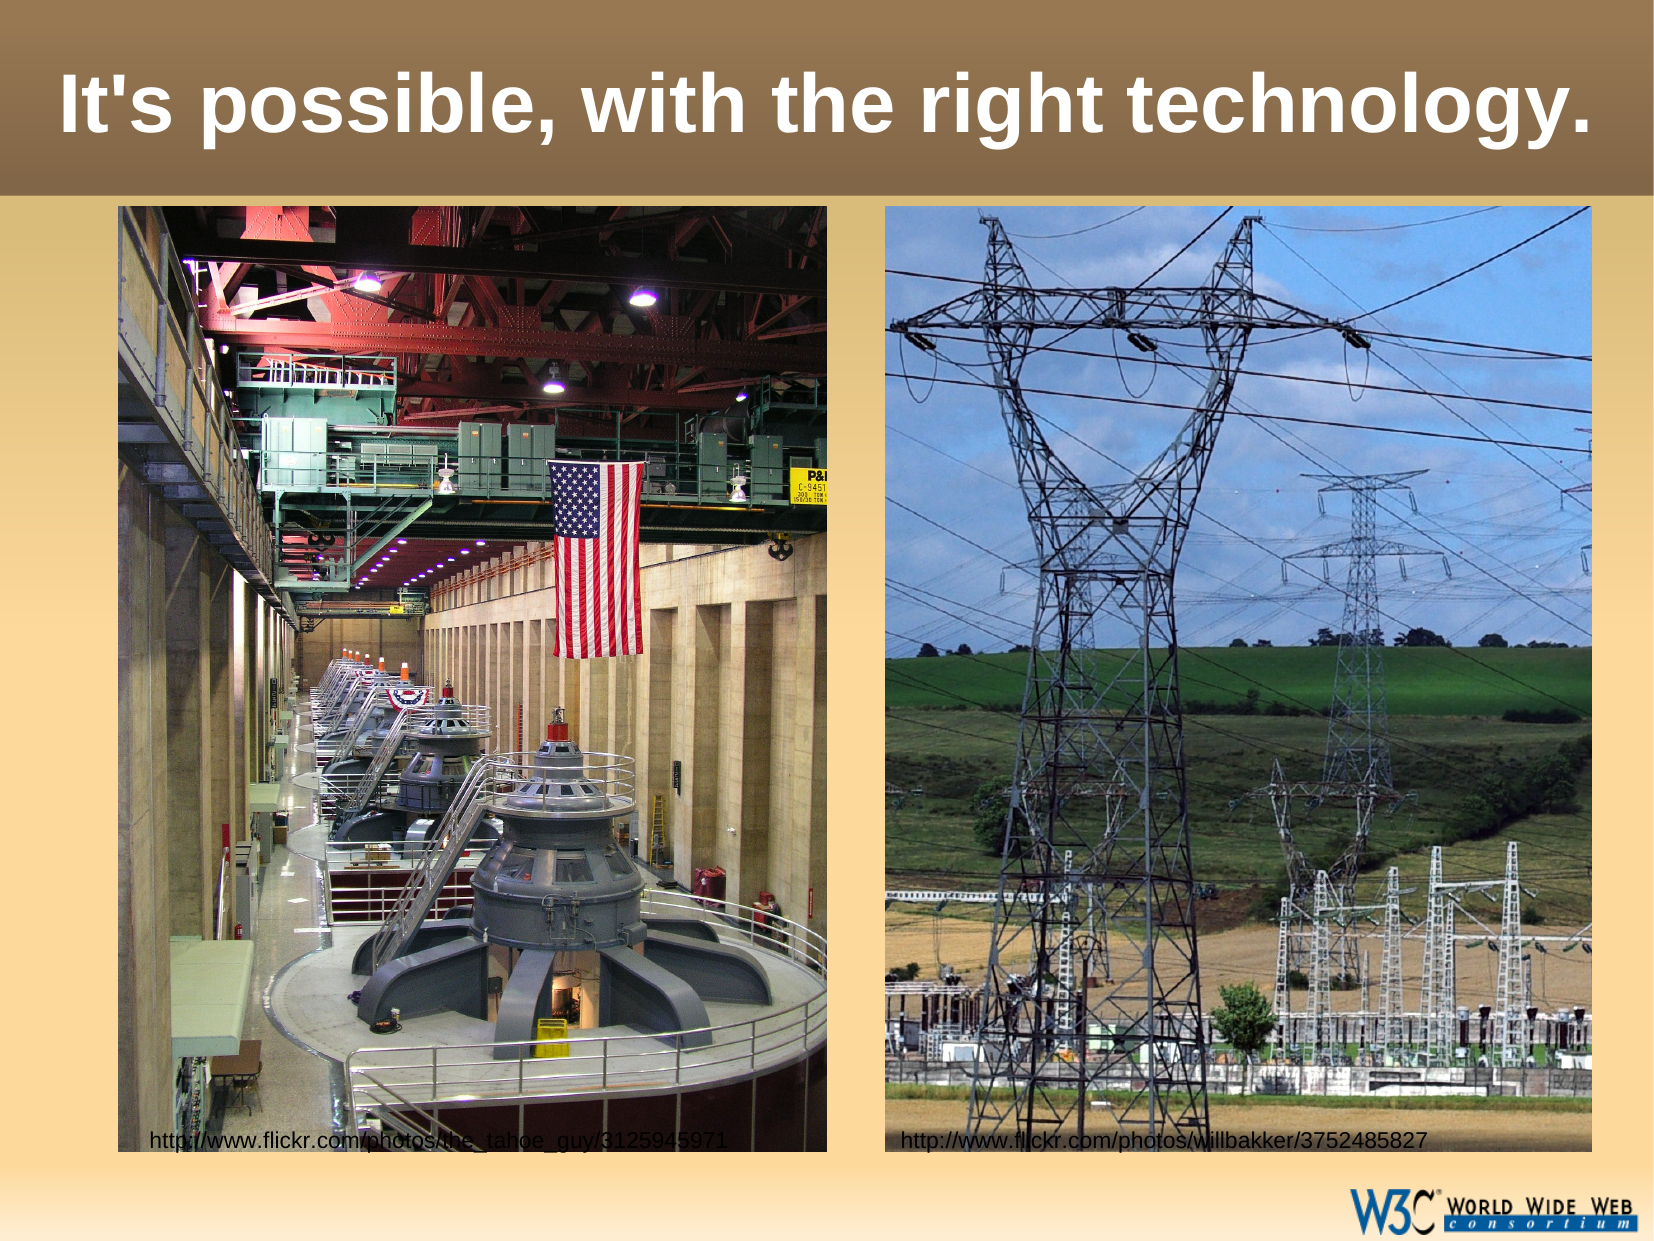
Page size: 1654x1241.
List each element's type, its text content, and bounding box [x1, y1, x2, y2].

title It's possible, with the right technology. [0, 0, 1654, 208]
text_box http://www.flickr.com/photos/the_tahoe_guy/3125945971 [134, 1122, 1654, 1241]
text_box http://www.flickr.com/photos/willbakker/3752485827 [885, 1122, 1654, 1198]
picture [0, 206, 1654, 1241]
